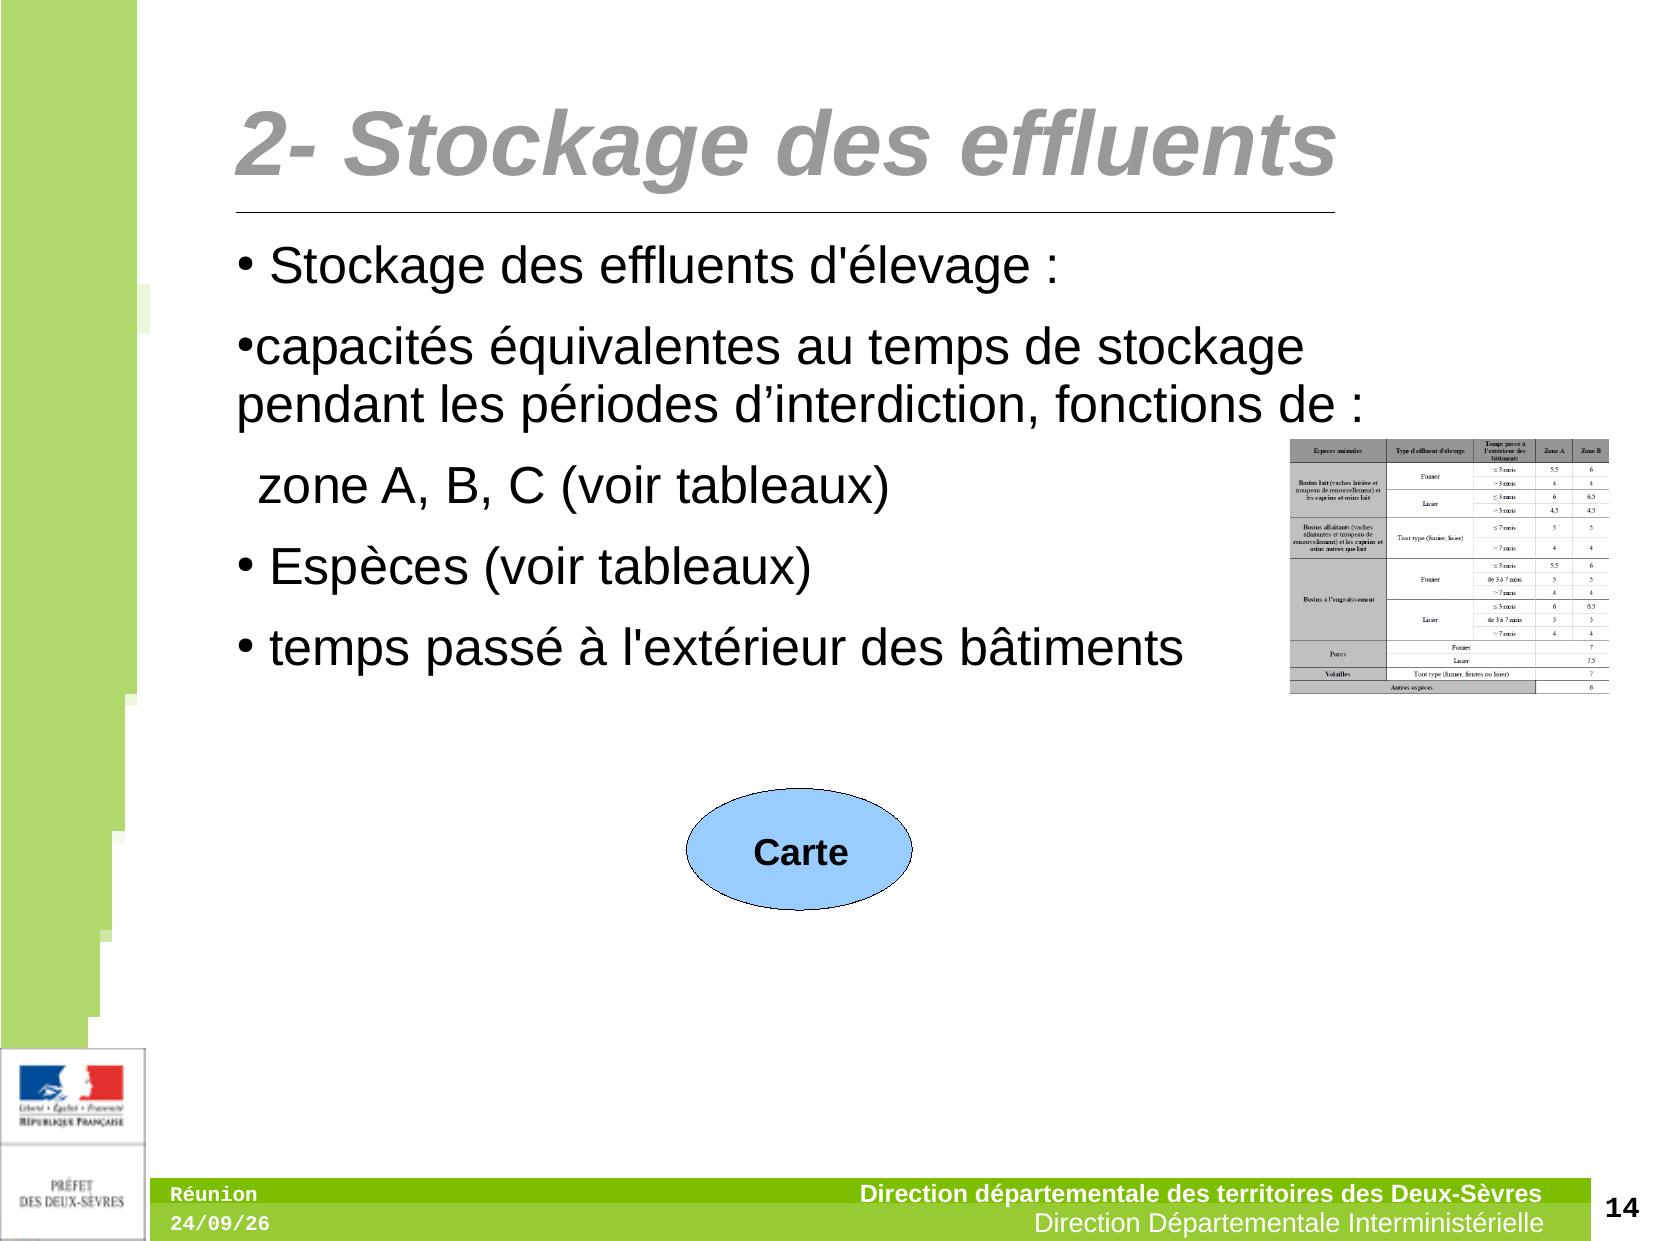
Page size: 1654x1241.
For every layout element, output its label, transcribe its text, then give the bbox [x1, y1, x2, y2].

list Stockage des effluents d'élevage : capacités équivalentes au temps de stockage pendant les périodes d’interdiction, fonctions de : zone A, B, C (voir tableaux) Espèces (voir tableaux) temps passé à l'extérieur des bâtiments [236, 236, 1509, 721]
picture [0, 0, 1654, 1241]
title 2- Stockage des effluents [236, 69, 1447, 218]
text_box [686, 788, 913, 911]
text_box Carte [709, 824, 893, 884]
